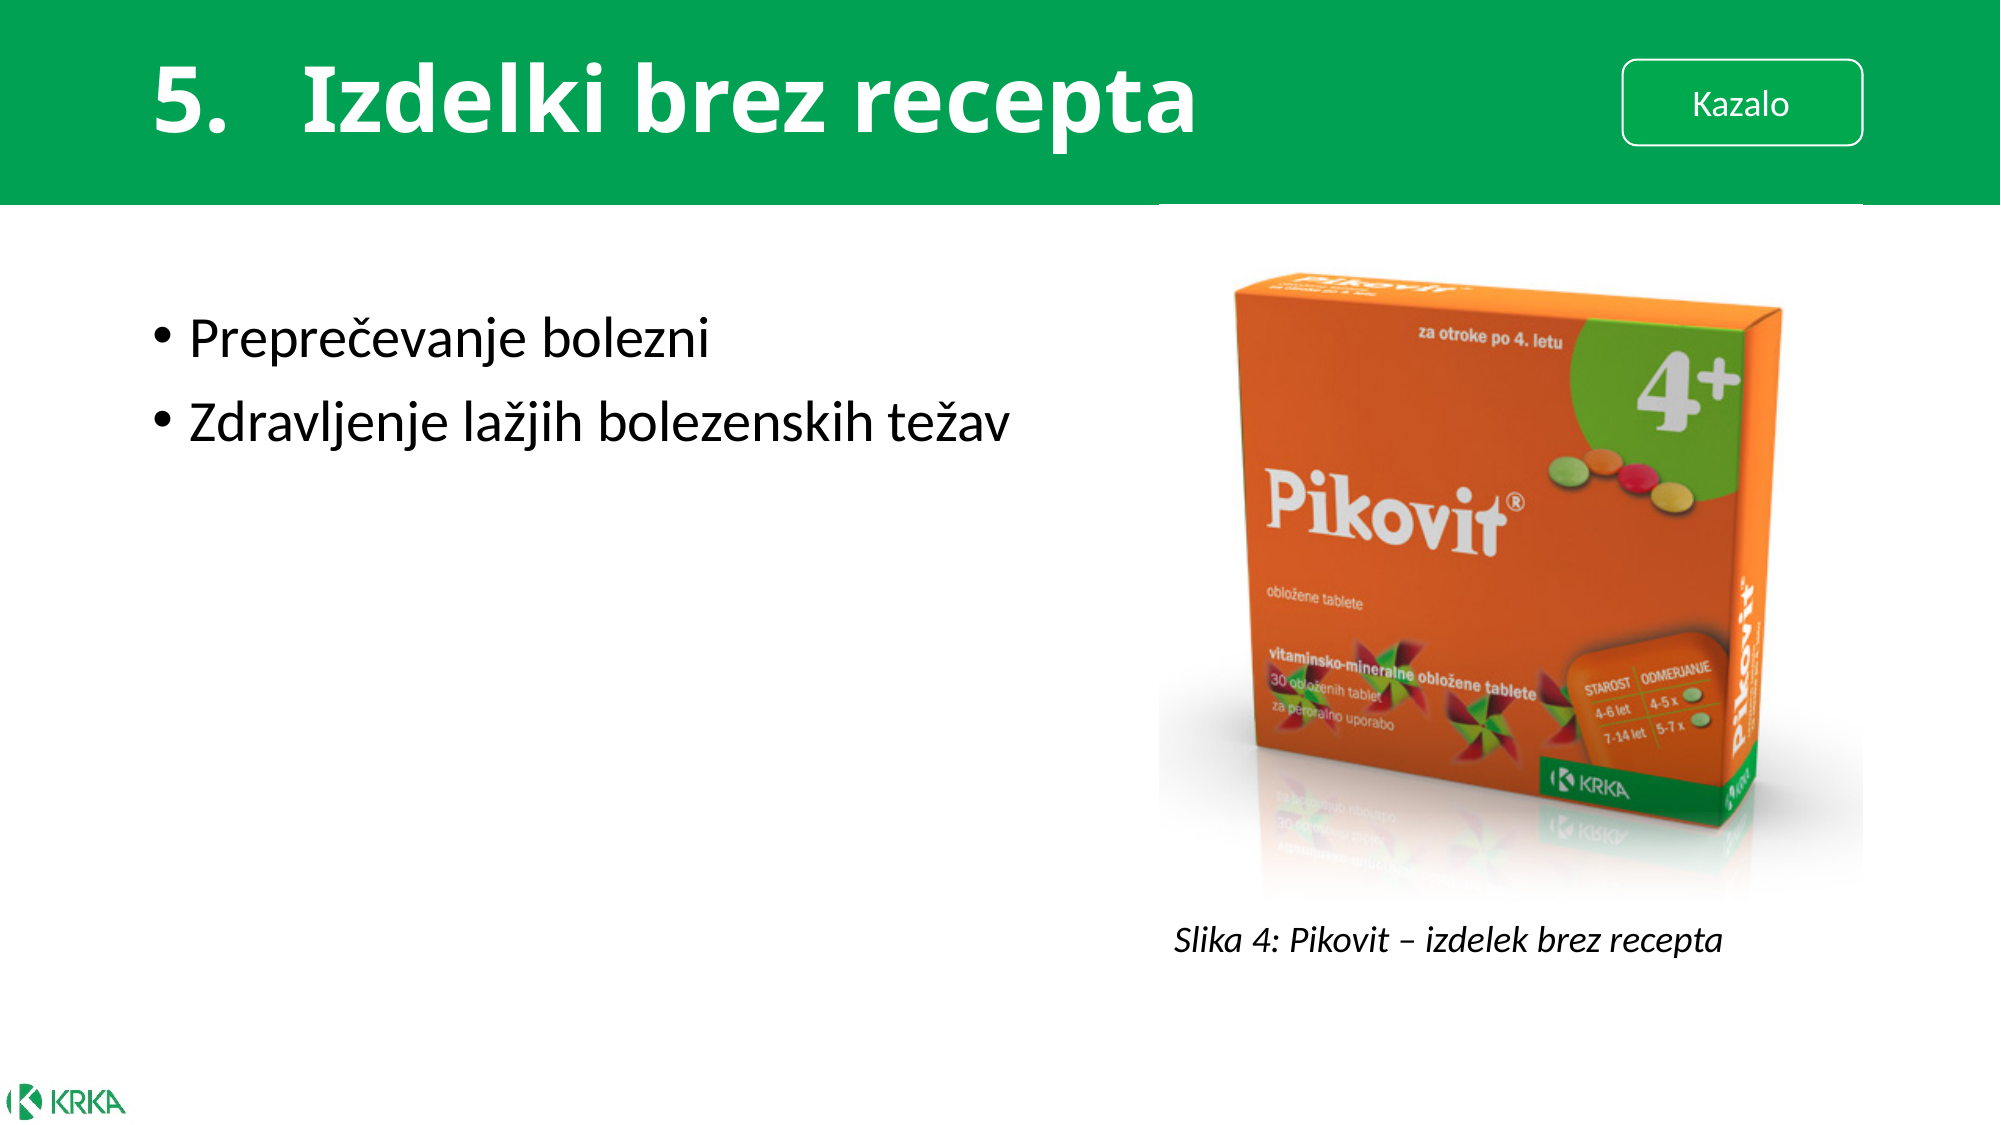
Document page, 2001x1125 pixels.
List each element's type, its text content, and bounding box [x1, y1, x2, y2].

text_box Slika 4: Pikovit – izdelek brez recepta [1159, 907, 1824, 968]
picture [1159, 204, 1863, 908]
title 5. Izdelki brez recepta [137, 0, 2000, 205]
list Preprečevanje bolezni Zdravljenje lažjih bolezenskih težav [137, 299, 1863, 1014]
picture [0, 1080, 134, 1125]
